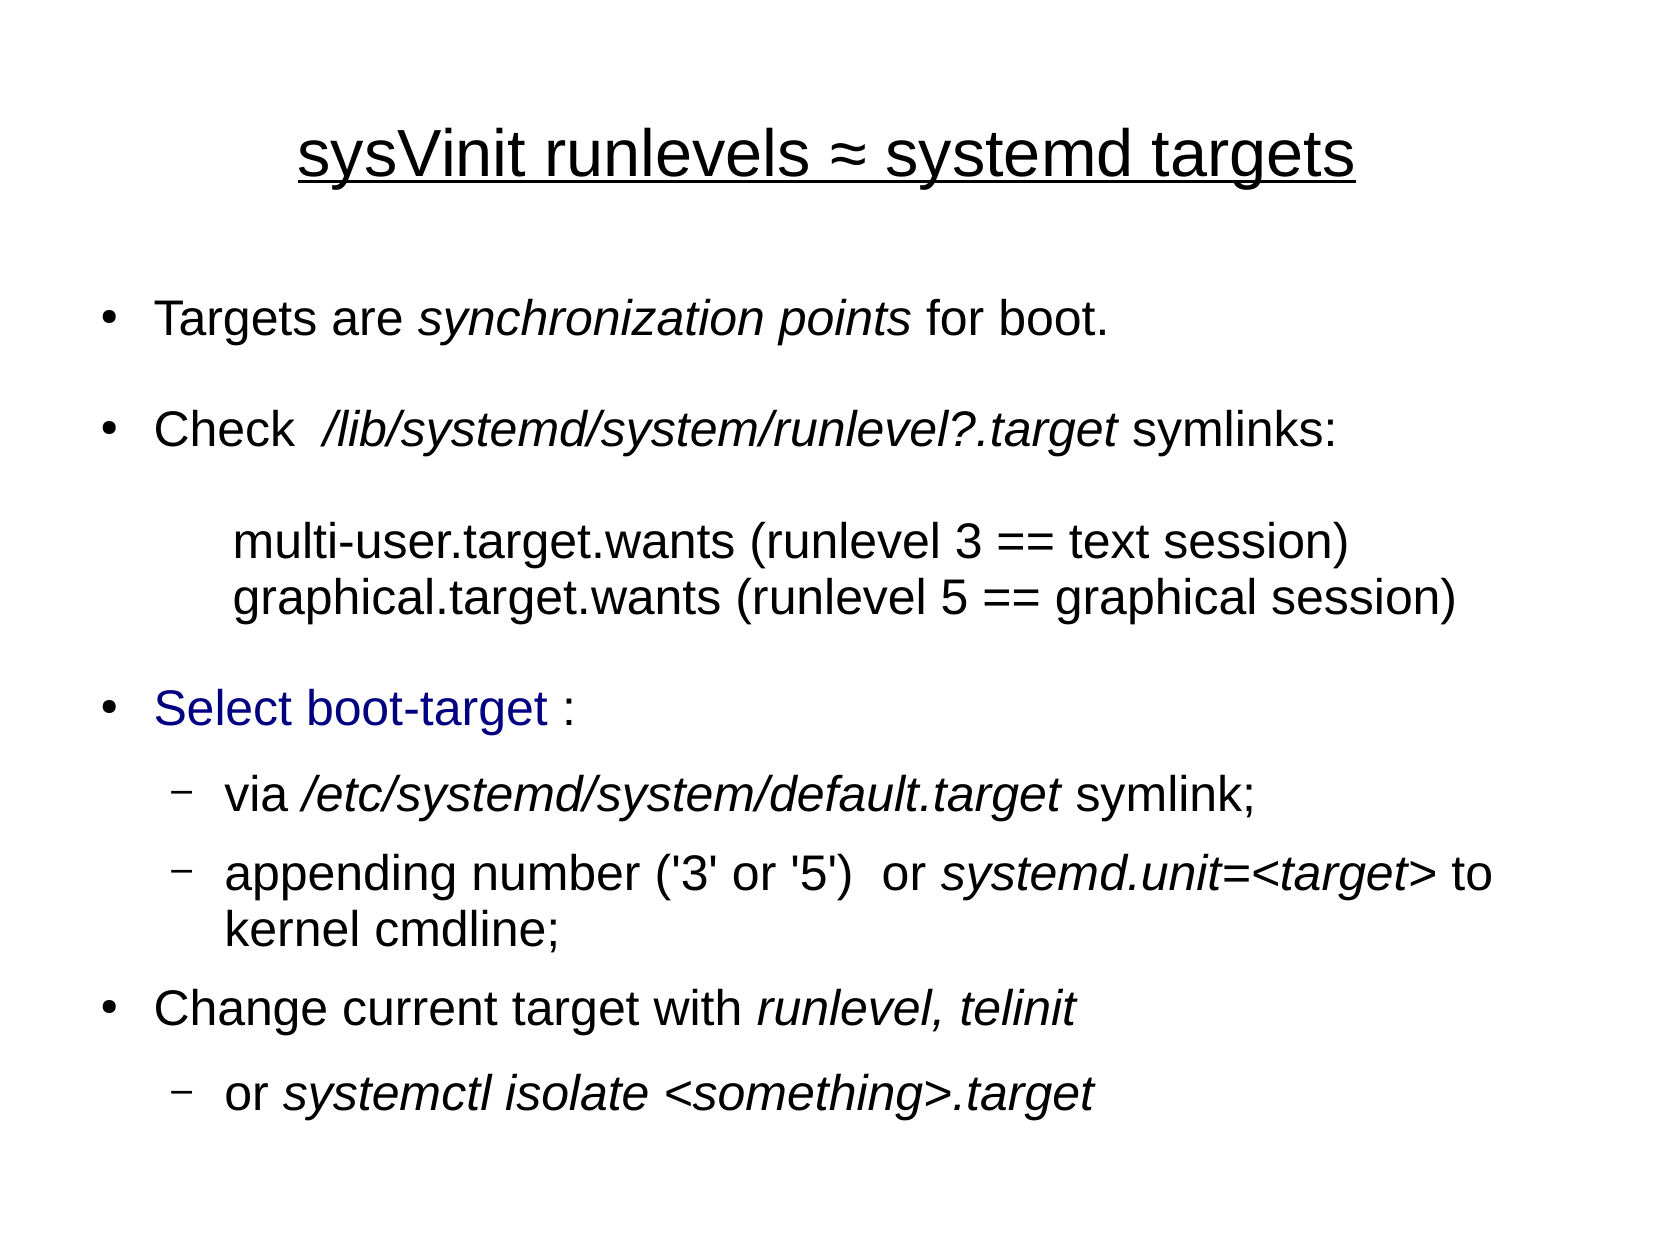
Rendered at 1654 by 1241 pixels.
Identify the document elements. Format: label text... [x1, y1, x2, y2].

list Targets are synchronization points for boot. Check /lib/systemd/system/runlevel?.target symlinks: multi-user.target.wants (runlevel 3 == text session) graphical.target.wants (runlevel 5 == graphical session) Select boot-target : via /etc/systemd/system/default.target symlink; appending number ('3' or '5') or systemd.unit=<target> to kernel cmdline; Change current target with runlevel, telinit or systemctl isolate <something>.target [82, 290, 1571, 1010]
title sysVinit runlevels ≈ systemd targets [82, 49, 1571, 257]
